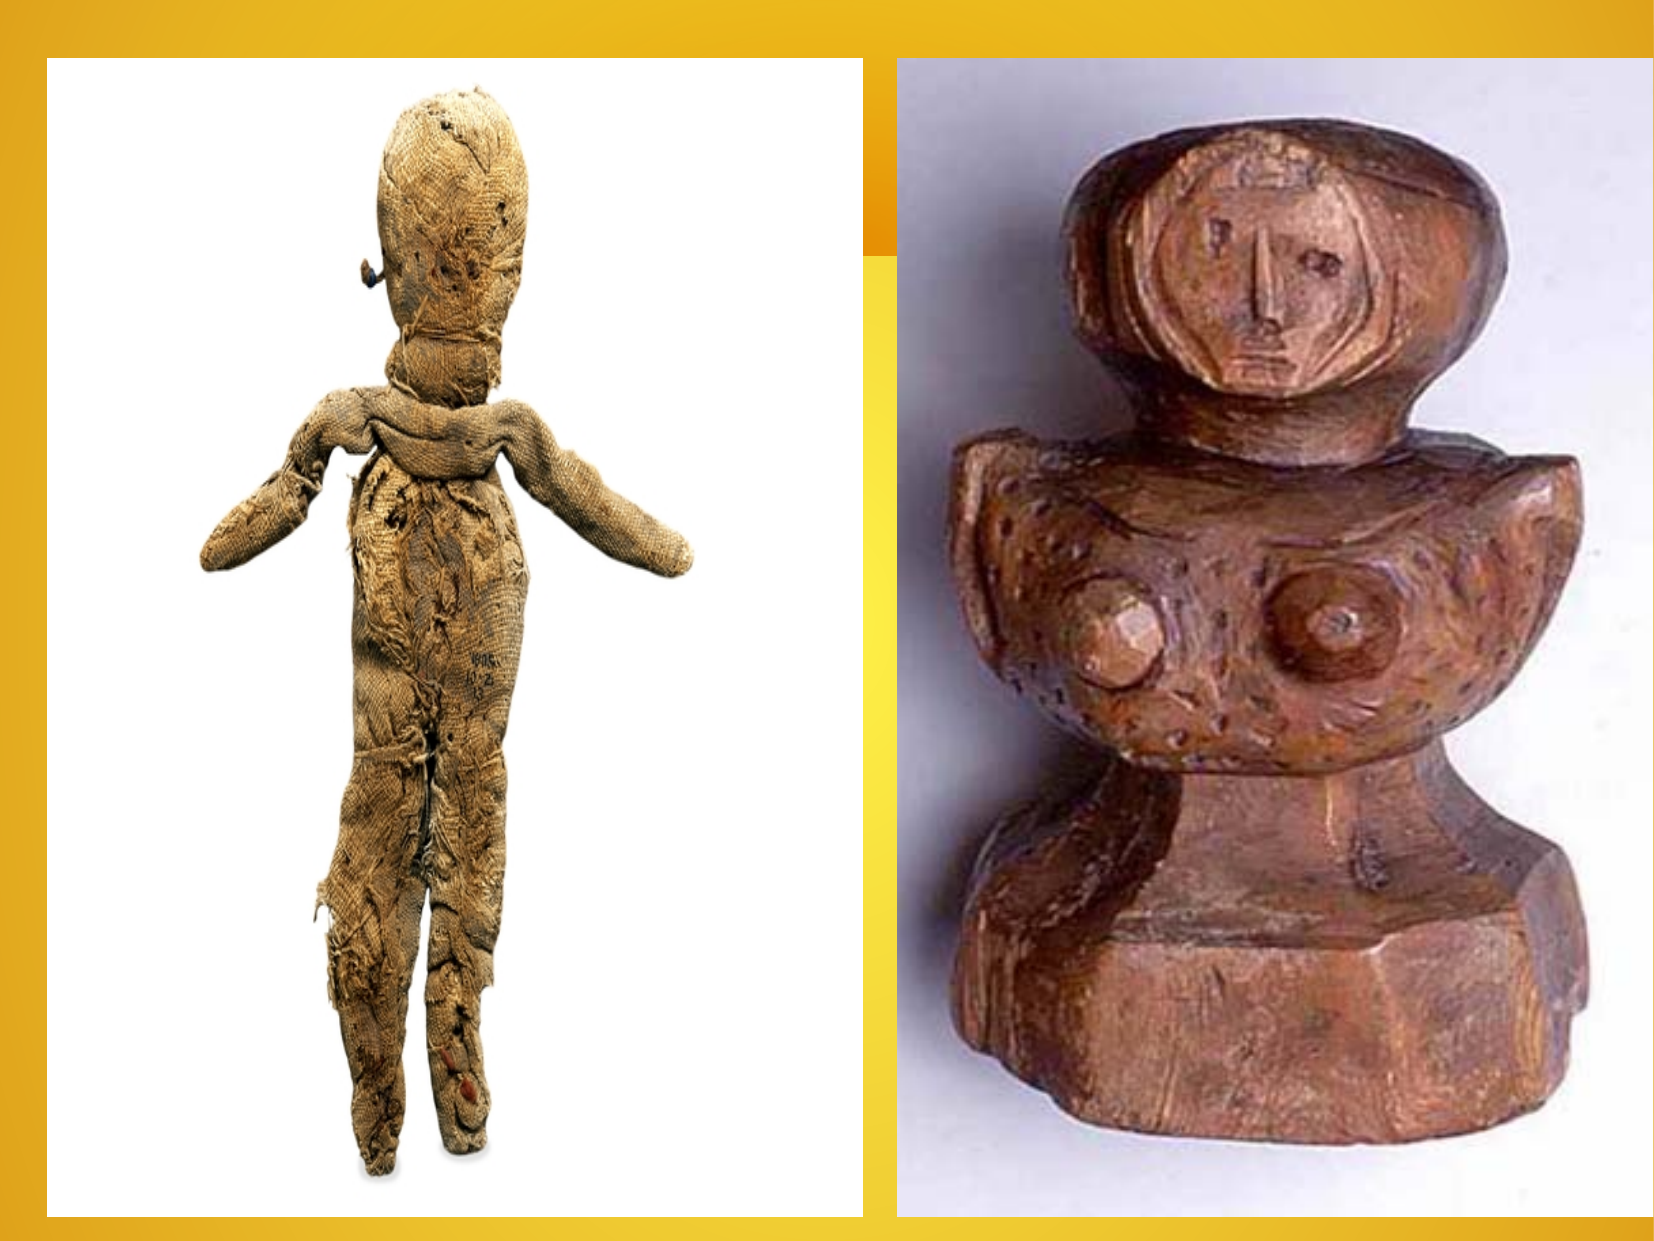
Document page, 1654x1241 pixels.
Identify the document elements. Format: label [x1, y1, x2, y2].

picture [897, 58, 1654, 1217]
picture [47, 58, 863, 1217]
